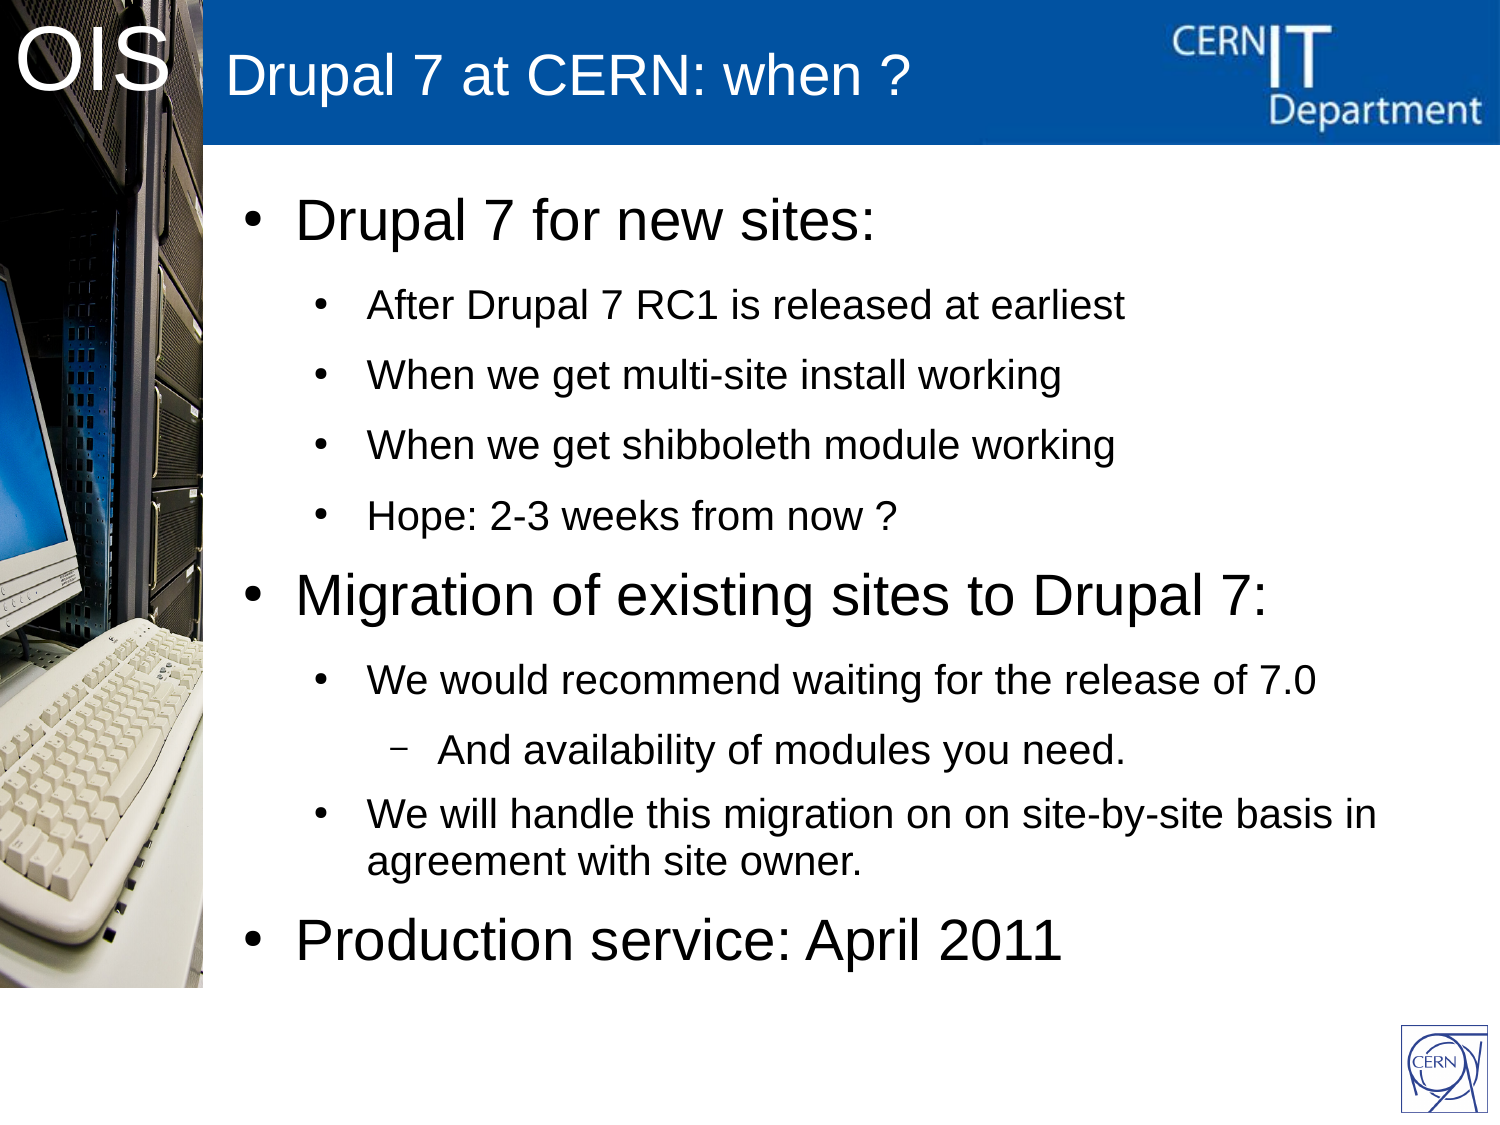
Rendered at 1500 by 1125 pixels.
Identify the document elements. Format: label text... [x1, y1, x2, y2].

title Drupal 7 at CERN: when ? [225, 7, 1238, 143]
picture [1401, 1025, 1488, 1113]
picture [0, 0, 1500, 988]
list Drupal 7 for new sites: After Drupal 7 RC1 is released at earliest When we get multi-site install working When we get shibboleth module working Hope: 2-3 weeks from now ? Migration of existing sites to Drupal 7: We would recommend waiting for the release of 7.0 And availability of modules you need. We will handle this migration on on site-by-site basis in agreement with site owner. Production service: April 2011 [225, 187, 1463, 1049]
